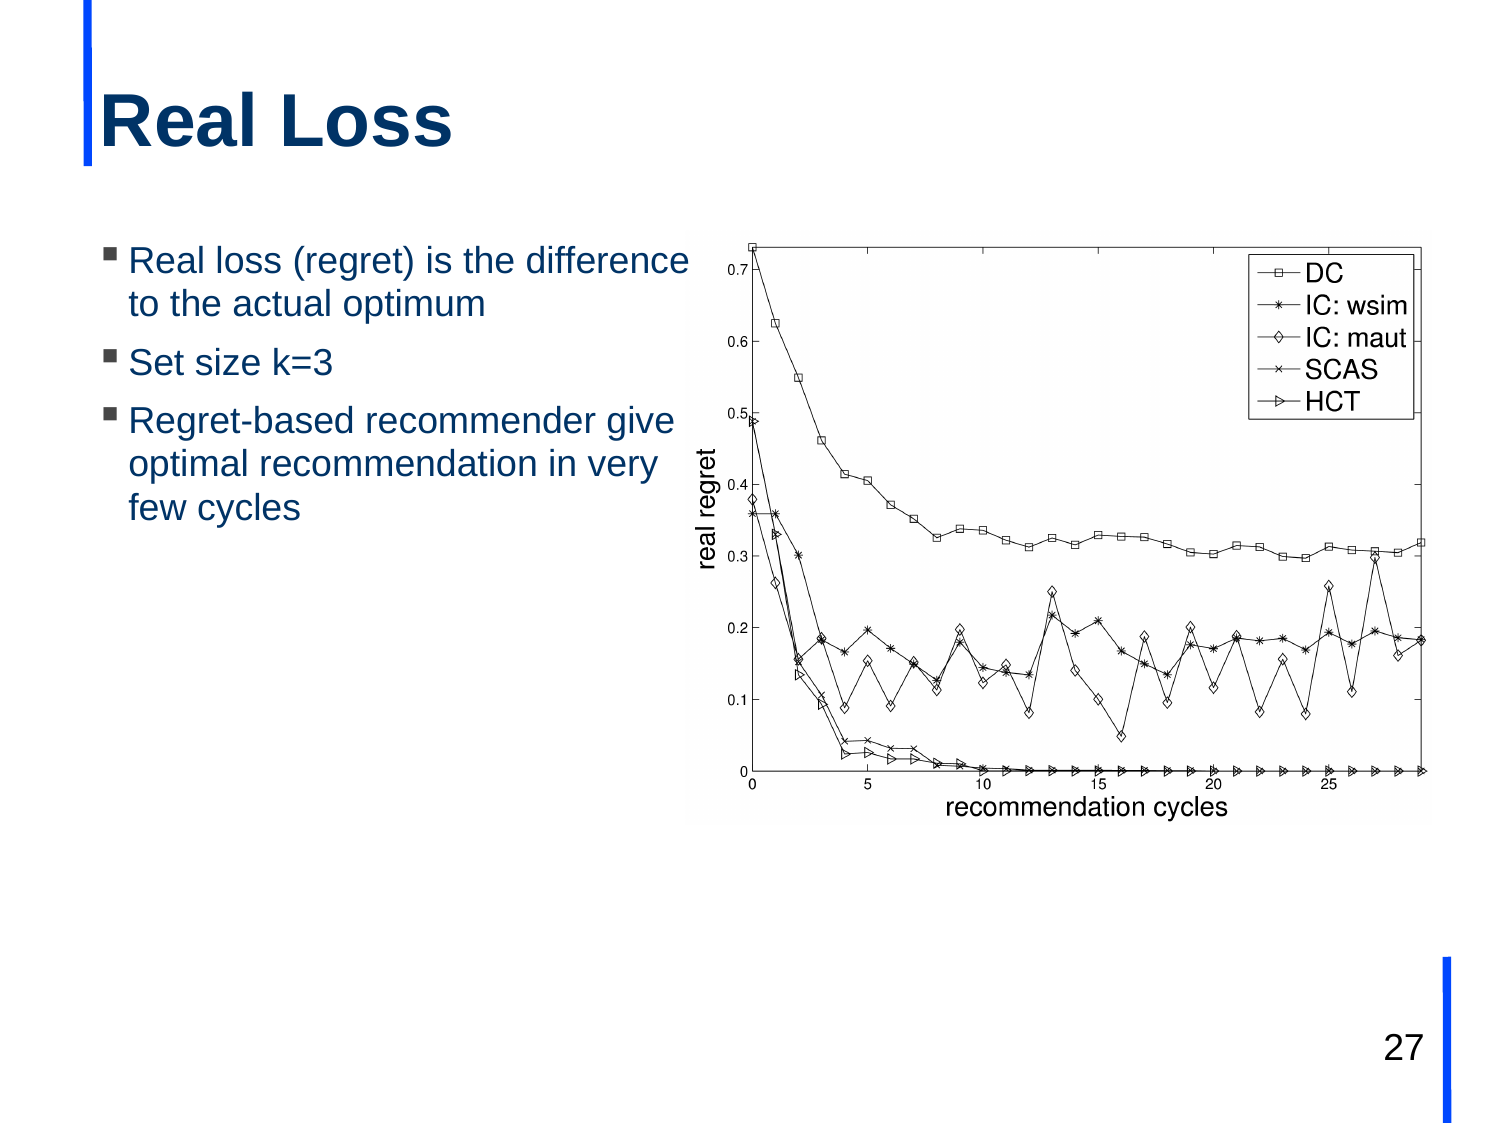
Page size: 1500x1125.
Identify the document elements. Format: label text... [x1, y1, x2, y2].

list Real loss (regret) is the difference to the actual optimum Set size k=3 Regret-based recommender give optimal recommendation in very few cycles [99, 237, 709, 1022]
title Real Loss [99, 24, 1438, 213]
picture [685, 230, 1433, 826]
